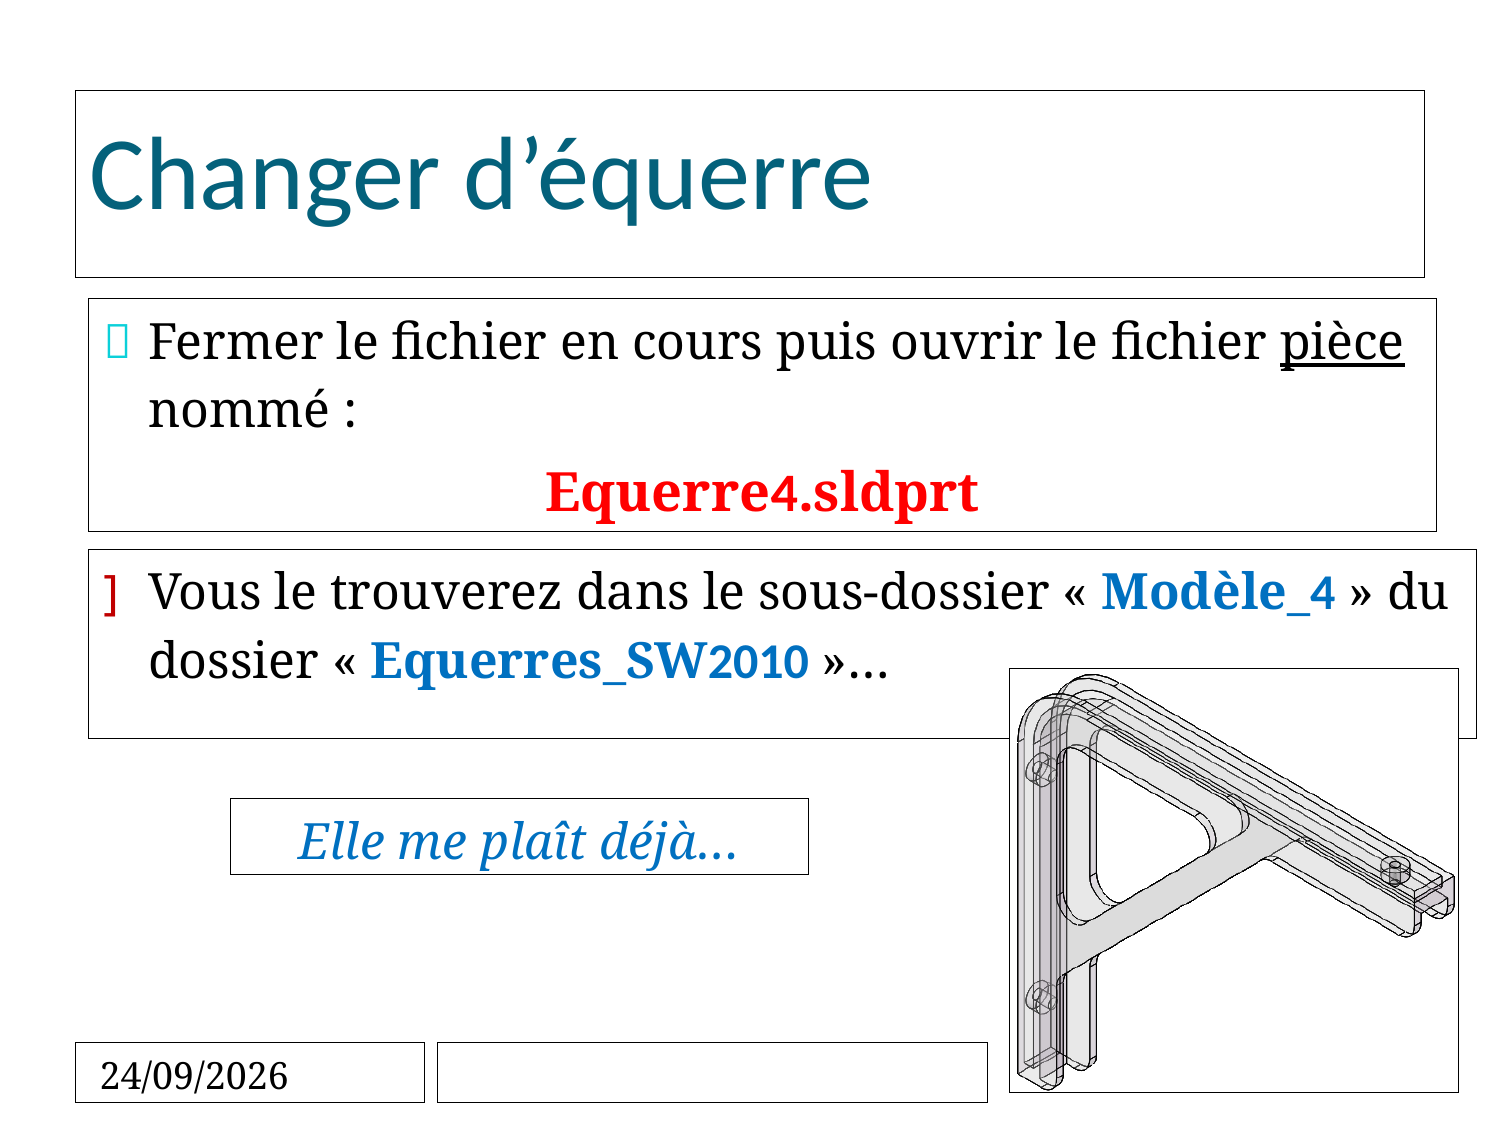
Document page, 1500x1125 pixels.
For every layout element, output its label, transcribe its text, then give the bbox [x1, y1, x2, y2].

text_box Vous le trouverez dans le sous-dossier « Modèle_4 » du dossier « Equerres_SW2010 »… [88, 549, 1477, 739]
text_box Fermer le fichier en cours puis ouvrir le fichier pièce nommé : Equerre4.sldprt [88, 298, 1437, 532]
picture [1009, 668, 1459, 1093]
title Changer d’équerre [75, 90, 1425, 278]
text_box Elle me plaît déjà… [230, 798, 809, 875]
